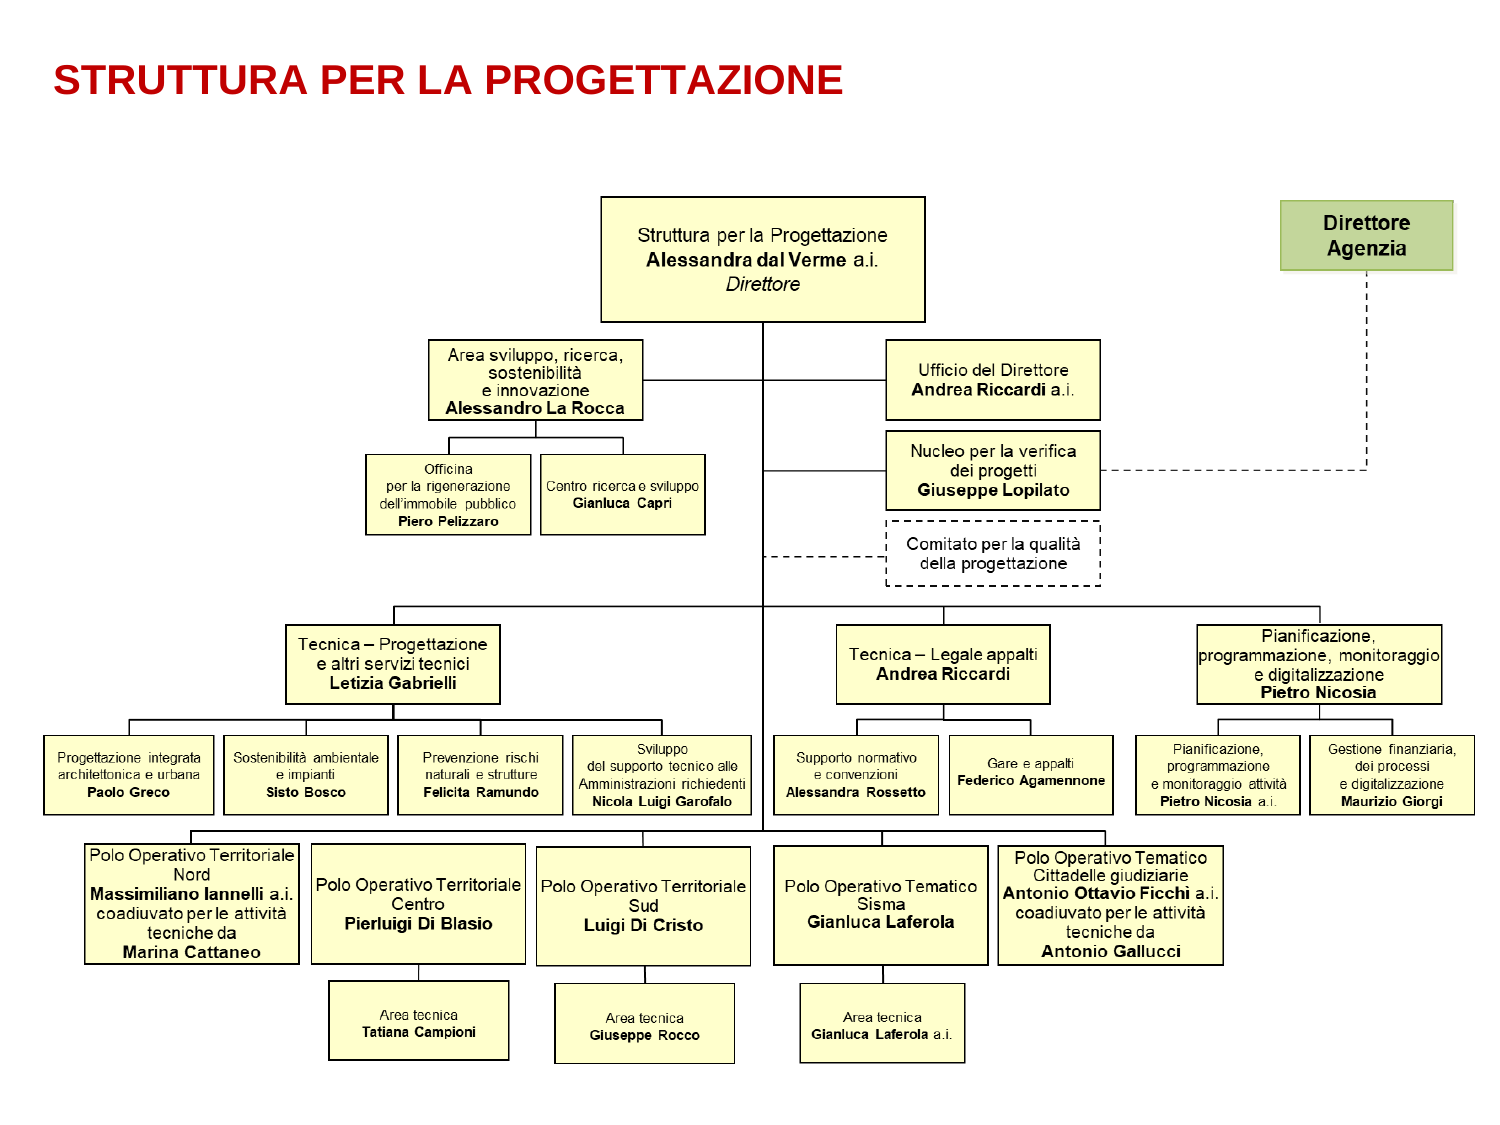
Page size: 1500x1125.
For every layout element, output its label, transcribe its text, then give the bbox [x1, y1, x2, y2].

text_box STRUTTURA PER LA PROGETTAZIONE [38, 45, 1414, 128]
picture [43, 197, 1475, 1064]
